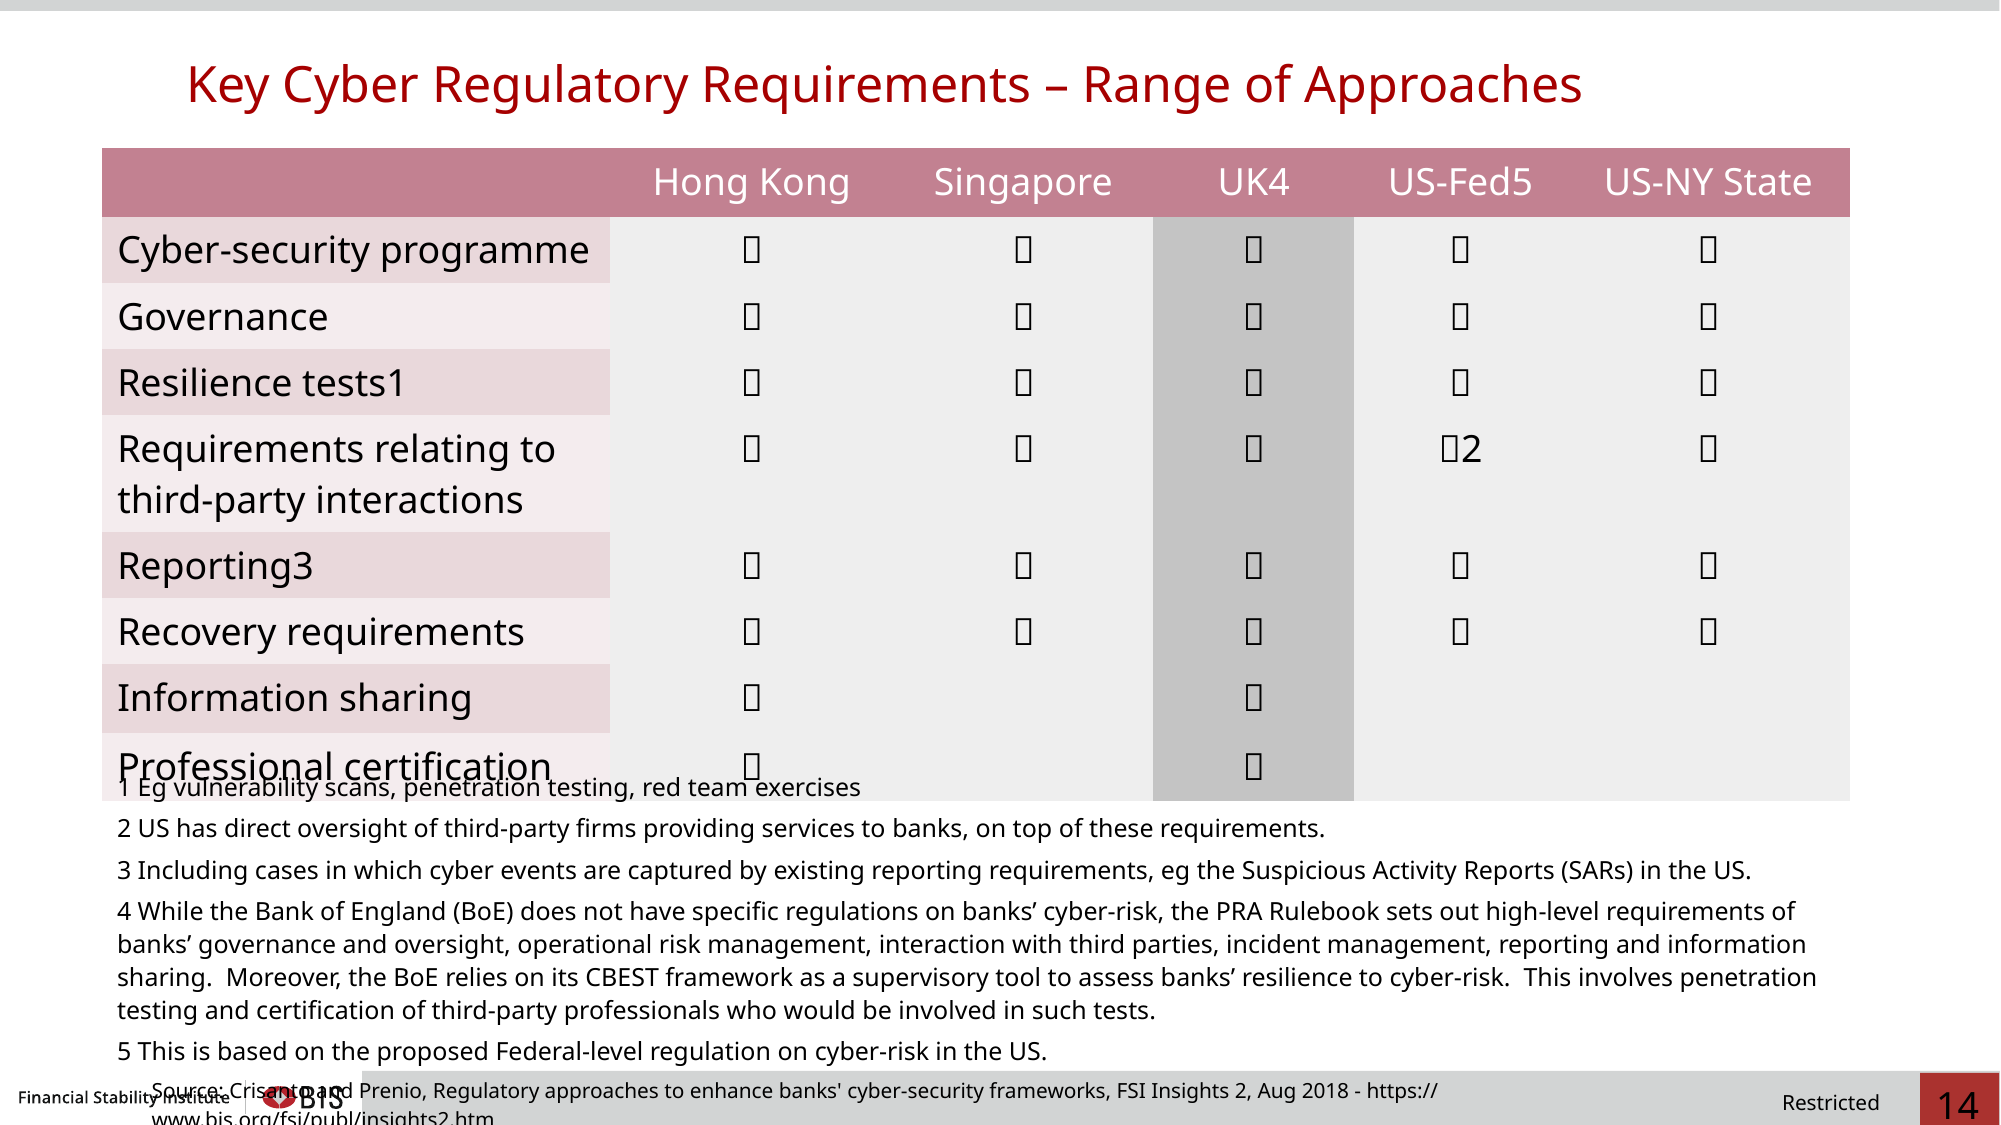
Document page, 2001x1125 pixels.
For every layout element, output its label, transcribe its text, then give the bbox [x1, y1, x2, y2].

table_cell Reporting3 [102, 532, 610, 598]
table_cell  [610, 283, 894, 349]
table_header [102, 148, 610, 217]
table_cell  [610, 415, 894, 532]
table_cell  [894, 415, 1153, 532]
table_cell Professional certification [102, 733, 610, 761]
table_cell  [894, 598, 1153, 664]
table_cell  [1153, 532, 1354, 598]
table_cell  [610, 664, 894, 733]
table_cell Requirements relating to third-party interactions [102, 415, 610, 532]
table_cell  [894, 532, 1153, 598]
table_cell Information sharing [102, 664, 610, 733]
table_header Singapore [894, 148, 1153, 217]
table_cell  [1153, 349, 1354, 415]
table_cell  [1354, 598, 1567, 664]
table_header Hong Kong [610, 148, 894, 217]
table_cell  [1567, 217, 1850, 283]
table_cell  [1354, 283, 1567, 349]
table_header UK4 [1153, 148, 1354, 217]
table_cell  [1567, 598, 1850, 664]
table_cell  [1247, 755, 1259, 761]
table_cell [894, 733, 1153, 761]
table_cell  [1153, 664, 1354, 733]
table_cell  [745, 755, 757, 761]
table_cell  [1567, 283, 1850, 349]
table_cell  [1354, 349, 1567, 415]
table_cell [894, 664, 1153, 733]
table_cell Recovery requirements [102, 598, 610, 664]
table_cell  [894, 349, 1153, 415]
table_cell  [894, 217, 1153, 283]
slide_number <numéro> [1921, 1074, 2000, 1125]
table_cell  [1153, 733, 1354, 761]
table_cell  [610, 217, 894, 283]
table_cell Governance [102, 283, 610, 349]
title Key Cyber Regulatory Requirements – Range of Approaches [173, 52, 1808, 130]
text_box Source: Crisanto and Prenio, Regulatory approaches to enhance banks' cyber-security frameworks, FSI Insights 2, Aug 2018 - https://www.bis.org/fsi/publ/insights2.htm [136, 1070, 1744, 1125]
table_cell [1354, 733, 1567, 761]
table_cell  [1153, 283, 1354, 349]
table_cell  [1153, 598, 1354, 664]
table_cell  [1567, 532, 1850, 598]
table_cell  [1567, 349, 1850, 415]
table_cell  [610, 532, 894, 598]
table_cell Cyber-security programme [102, 217, 610, 283]
table_cell  [610, 598, 894, 664]
table_cell  [1567, 415, 1850, 532]
table_cell  [894, 283, 1153, 349]
table_cell [1567, 664, 1850, 733]
table_header US-Fed5 [1354, 148, 1567, 217]
table_cell  [610, 349, 894, 415]
table_cell  [610, 733, 894, 761]
table_cell [1567, 733, 1850, 761]
table_cell Resilience tests1 [102, 349, 610, 415]
table_cell 2 [1354, 415, 1567, 532]
list 1 Eg vulnerability scans, penetration testing, red team exercises 2 US has direct oversight of third-party firms providing services to banks, on top of these requirements. 3 Including cases in which cyber events are captured by existing reporting requirements, eg the Suspicious Activity Reports (SARs) in the US. 4 While the Bank of England (BoE) does not have specific regulations on banks’ cyber-risk, the PRA Rulebook sets out high-level requirements of banks’ governance and oversight, operational risk management, interaction with third parties, incident management, reporting and information sharing. Moreover, the BoE relies on its CBEST framework as a supervisory tool to assess banks’ resilience to cyber-risk. This involves penetration testing and certification of third-party professionals who would be involved in such tests. 5 This is based on the proposed Federal-level regulation on cyber-risk in the US. [102, 761, 1851, 986]
table_cell  [1153, 415, 1354, 532]
table_cell  [1354, 532, 1567, 598]
table_cell [1354, 664, 1567, 733]
table_header US-NY State [1567, 148, 1850, 217]
table_cell  [1153, 217, 1354, 283]
table_cell  [1354, 217, 1567, 283]
